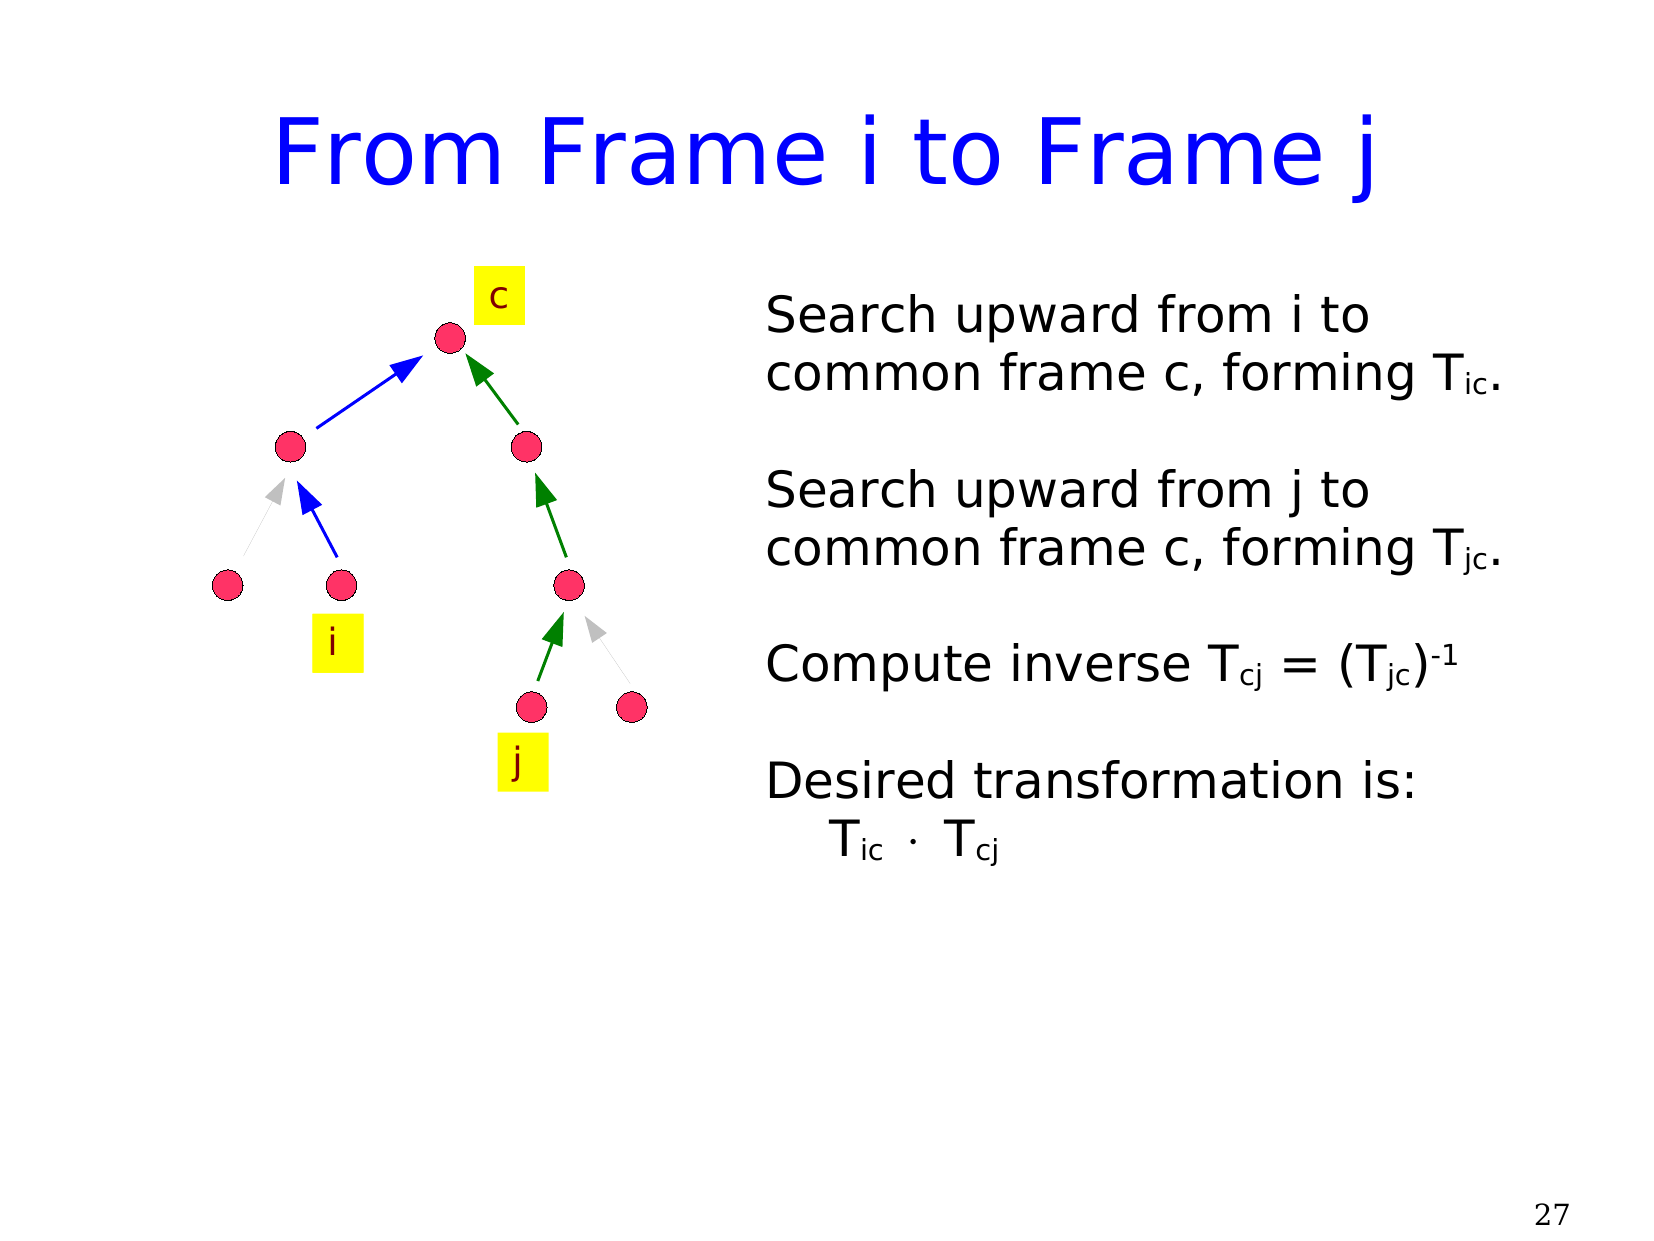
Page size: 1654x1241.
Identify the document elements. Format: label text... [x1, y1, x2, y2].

text_box [553, 569, 585, 601]
text_box c [474, 266, 525, 325]
text_box j [497, 732, 549, 792]
text_box [434, 322, 466, 354]
text_box [616, 691, 648, 723]
text_box i [312, 613, 364, 673]
text_box [212, 569, 244, 601]
text_box [516, 691, 548, 723]
text_box [326, 569, 357, 601]
text_box [275, 431, 306, 463]
text_box Search upward from i to common frame c, forming Tic. Search upward from j to common frame c, forming Tjc. Compute inverse Tcj = (Tjc)-1 Desired transformation is: Tic × Tcj [750, 278, 1583, 948]
title From Frame i to Frame j [82, 49, 1571, 257]
text_box [511, 431, 542, 463]
